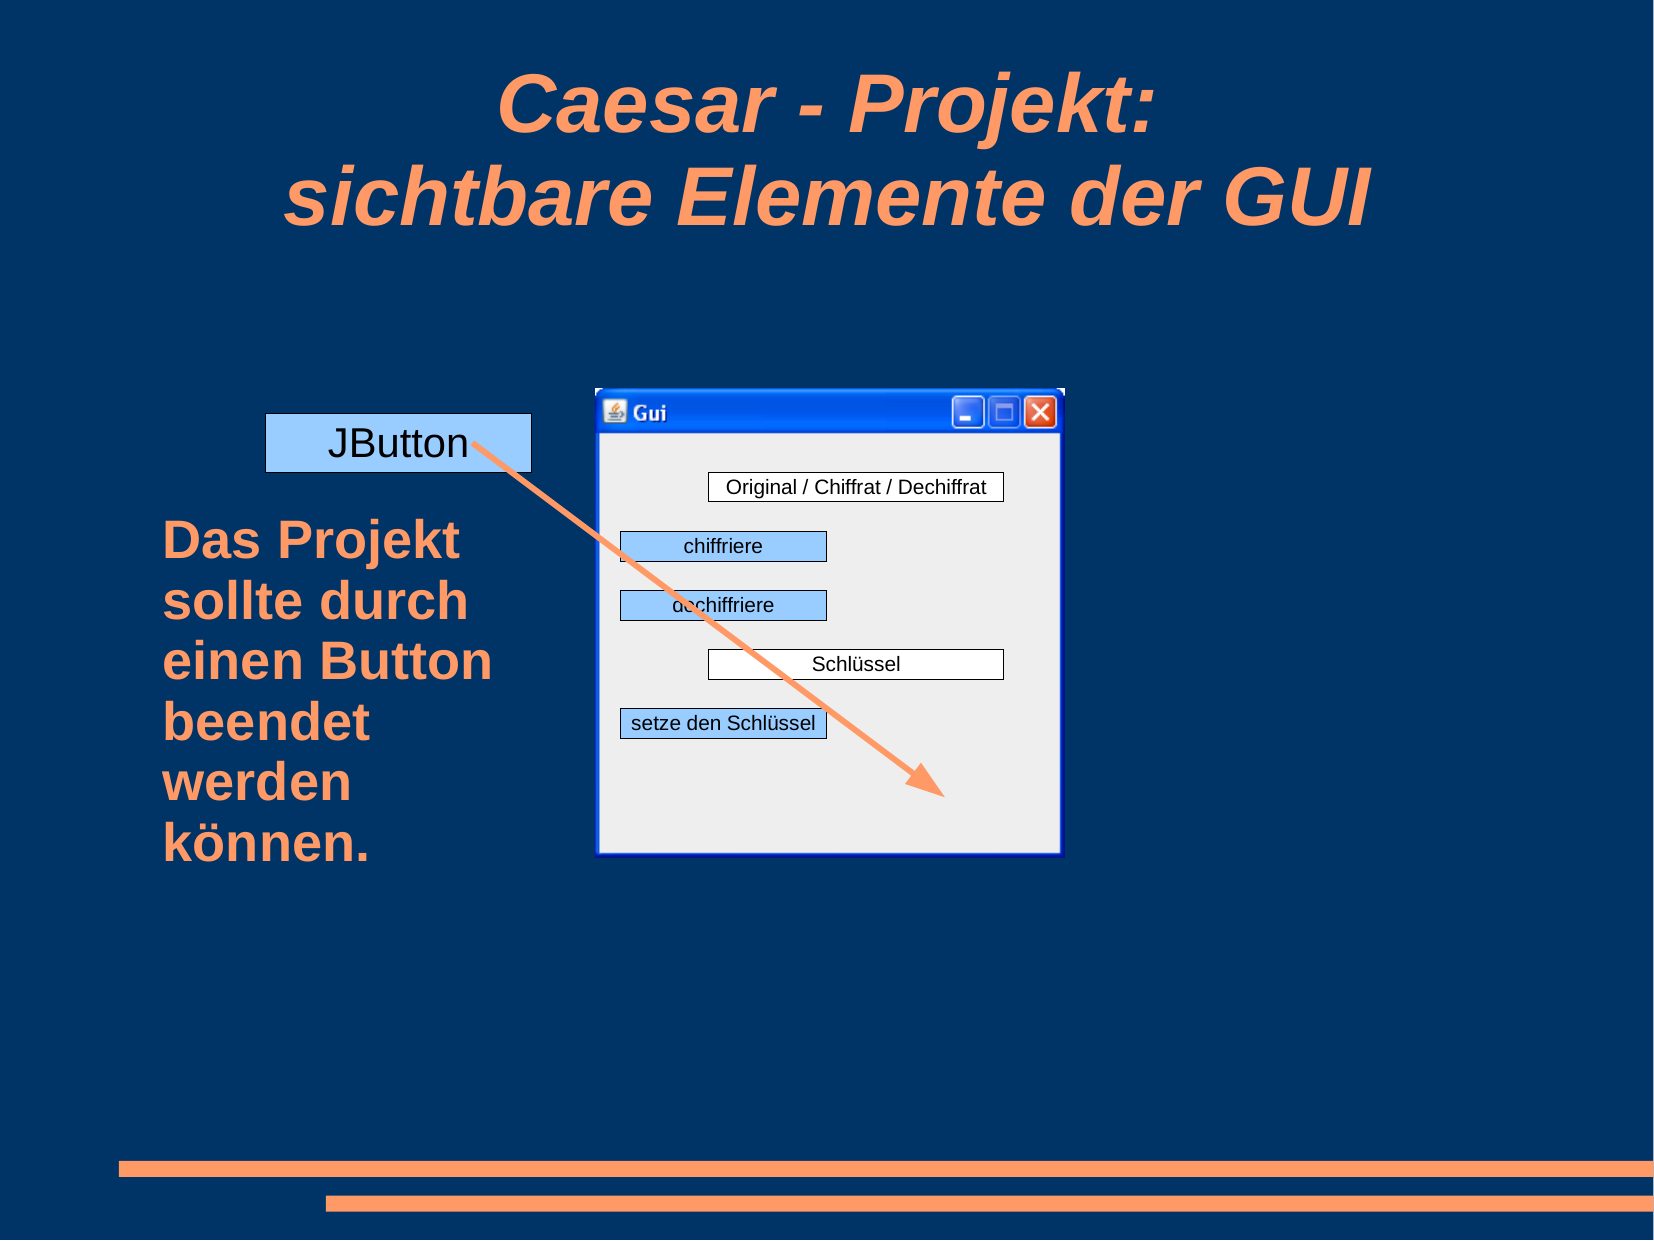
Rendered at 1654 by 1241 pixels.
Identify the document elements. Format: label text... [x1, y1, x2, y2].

title Caesar - Projekt: sichtbare Elemente der GUI [121, 53, 1534, 247]
text_box dechiffriere [675, 590, 827, 621]
text_box chiffriere [620, 531, 827, 562]
text_box Schlüssel [708, 649, 782, 680]
text_box setze den Schlüssel [620, 708, 827, 739]
text_box Das Projekt sollte durch einen Button beendet werden können. [147, 502, 532, 890]
text_box JButton [265, 413, 532, 473]
text_box dechiffriere [620, 590, 703, 621]
text_box Original / Chiffrat / Dechiffrat [708, 472, 1004, 502]
picture [595, 388, 1065, 858]
text_box Schlüssel [754, 649, 1004, 680]
